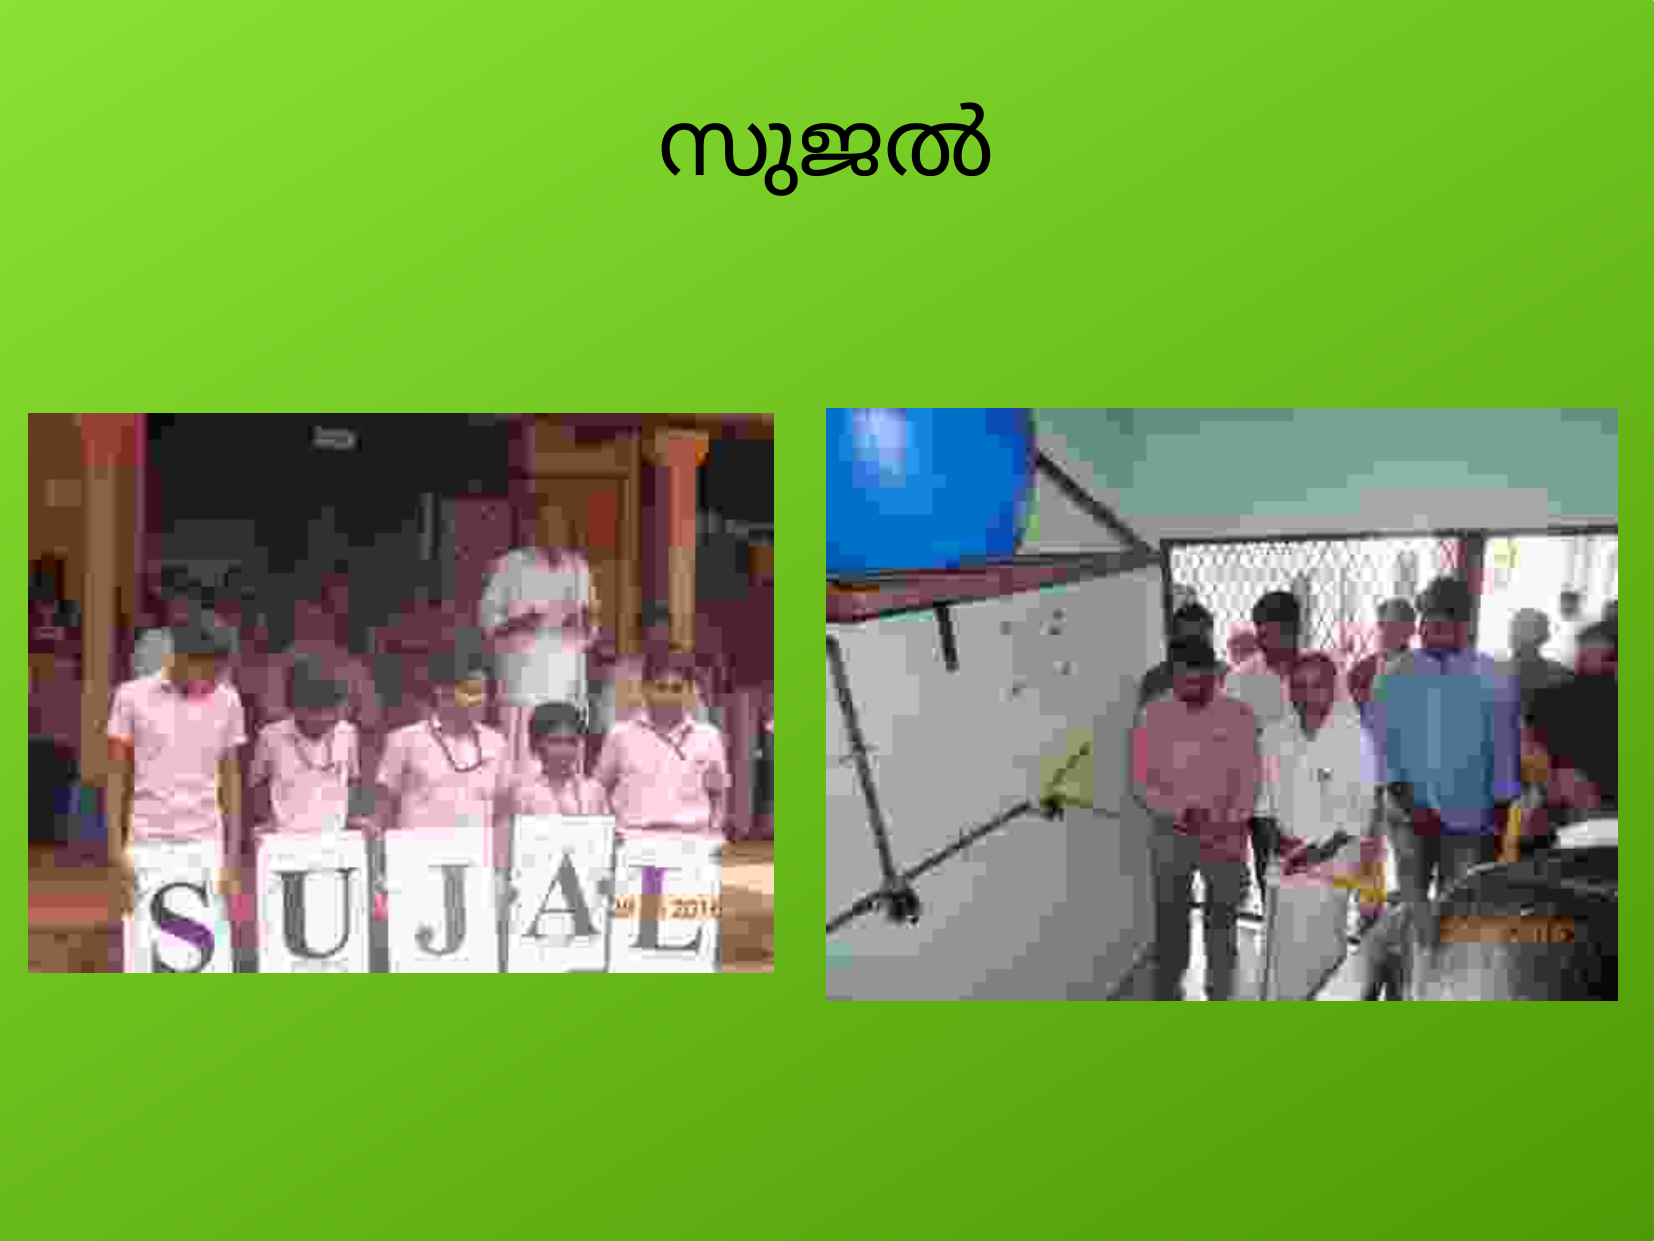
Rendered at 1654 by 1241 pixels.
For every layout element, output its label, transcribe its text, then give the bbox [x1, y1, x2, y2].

picture [826, 408, 1618, 1001]
title സുജല്‍ [82, 49, 1571, 257]
picture [28, 413, 774, 973]
